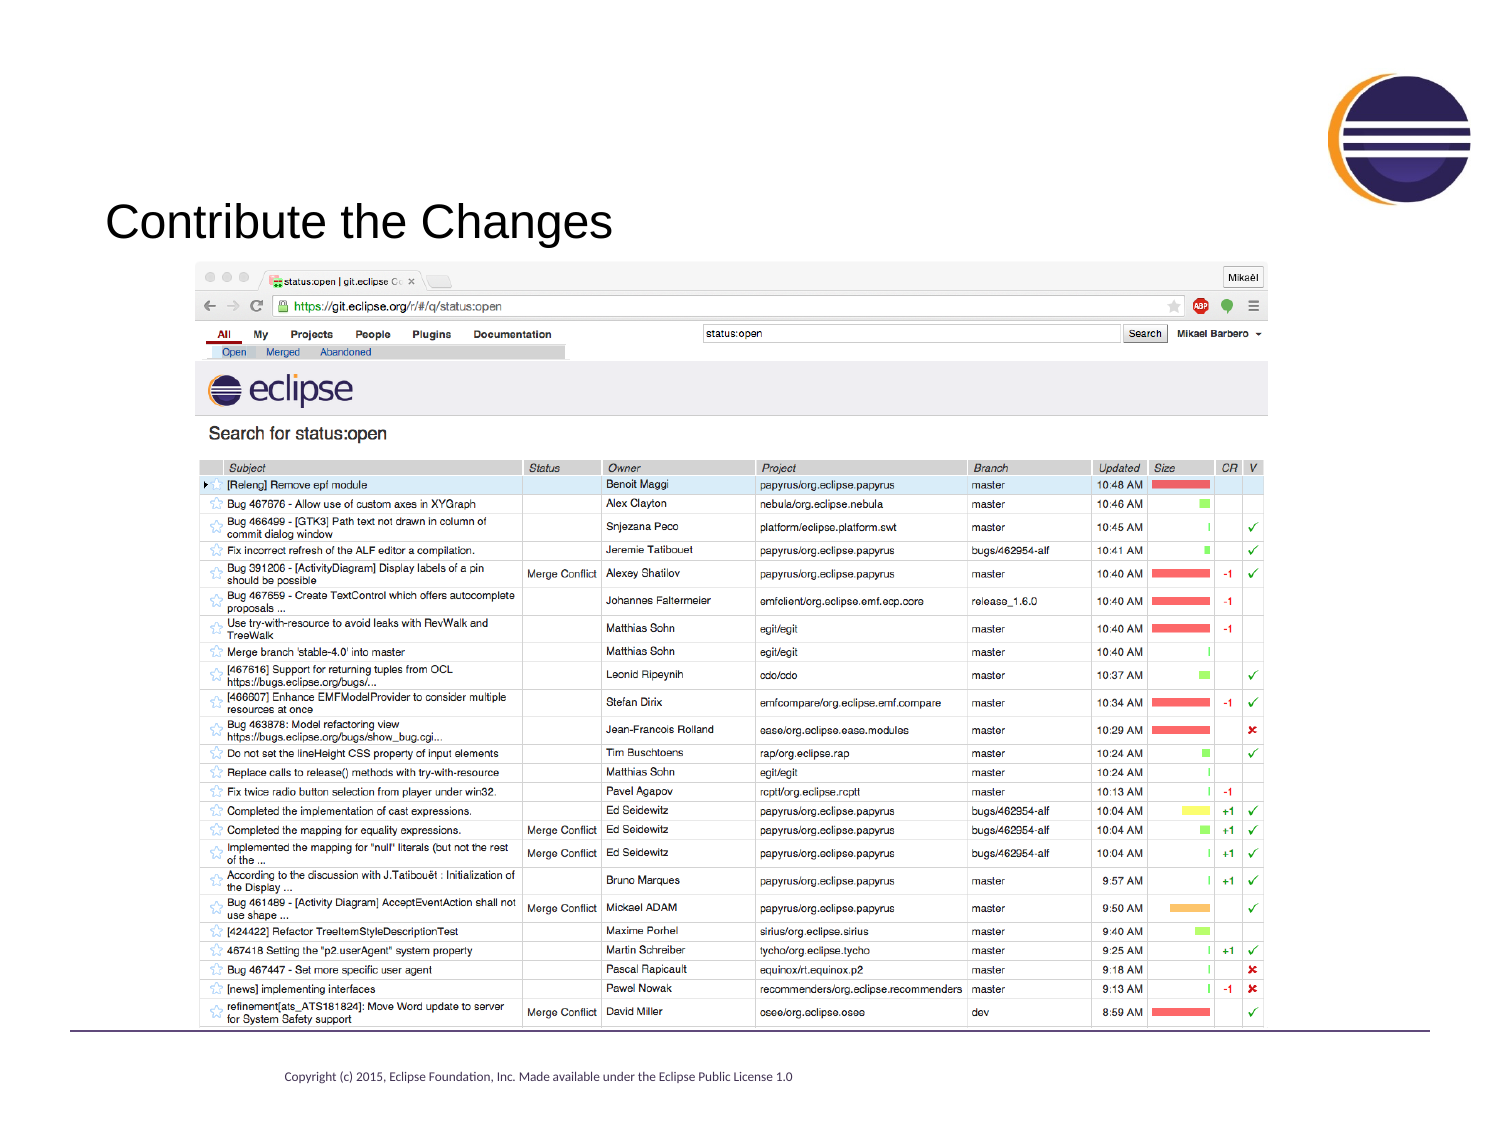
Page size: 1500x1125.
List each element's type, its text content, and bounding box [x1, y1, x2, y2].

title Contribute the Changes [105, 88, 1381, 330]
picture [195, 261, 1268, 1028]
picture [1328, 68, 1471, 210]
